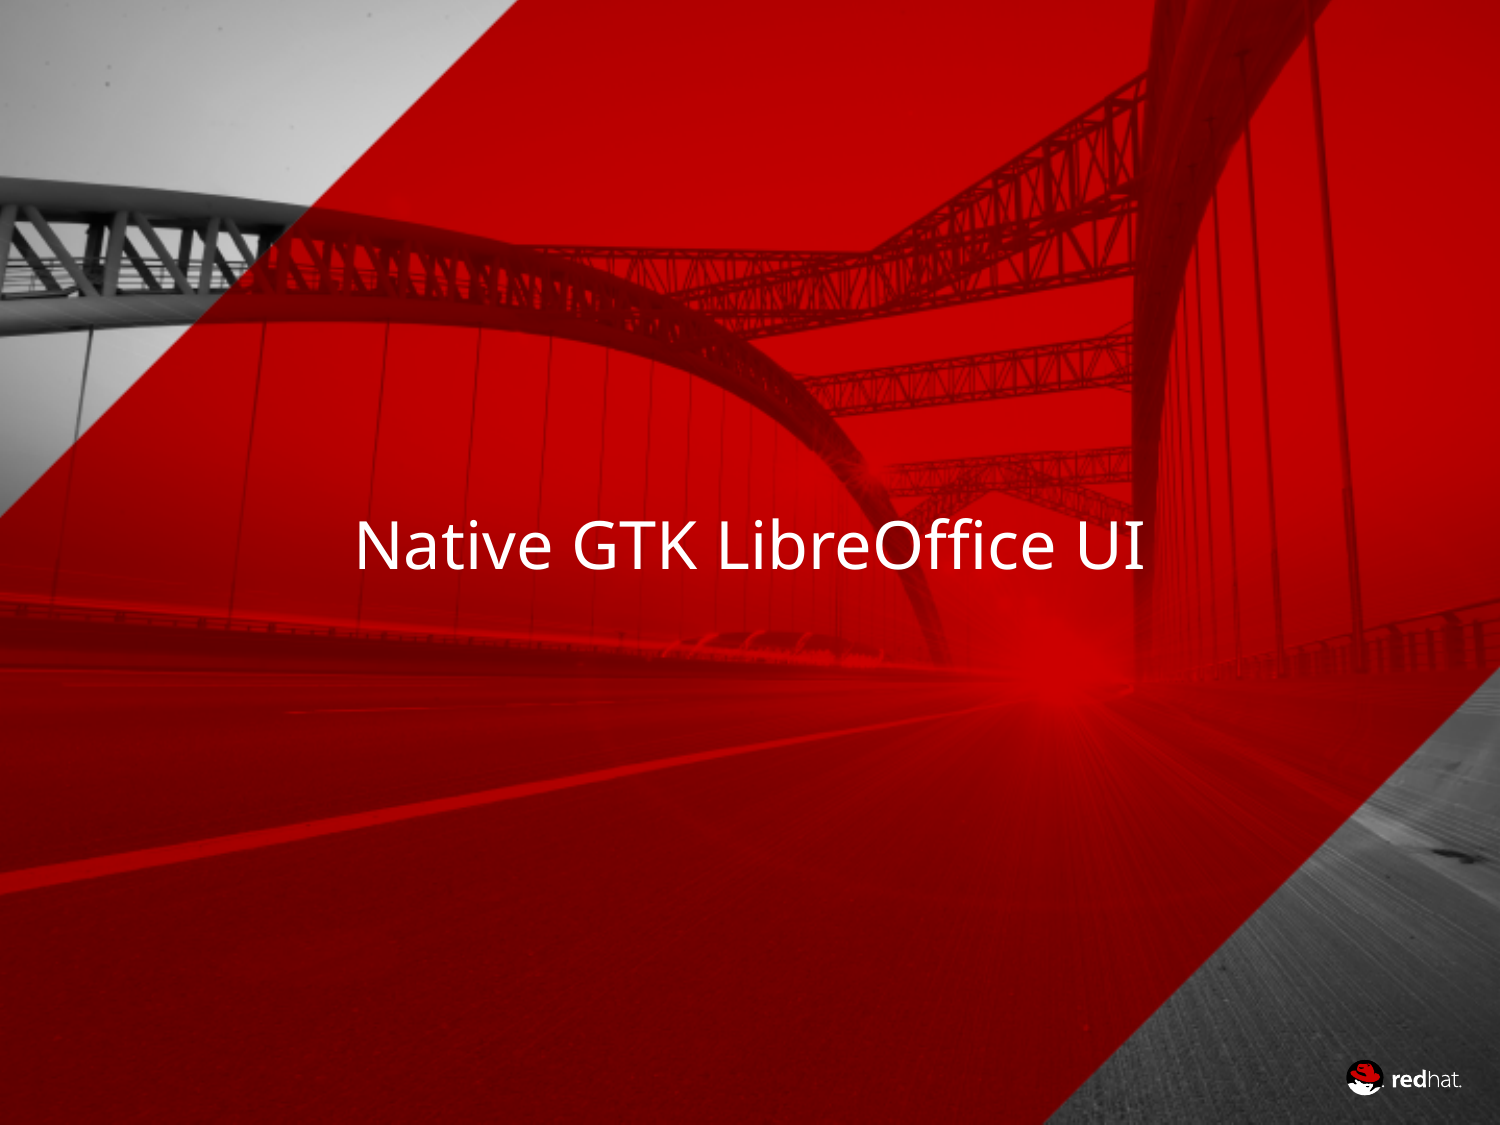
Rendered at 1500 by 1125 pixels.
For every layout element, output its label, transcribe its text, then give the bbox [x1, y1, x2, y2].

title Native GTK LibreOffice UI [112, 450, 1388, 638]
picture [0, 0, 1500, 1125]
